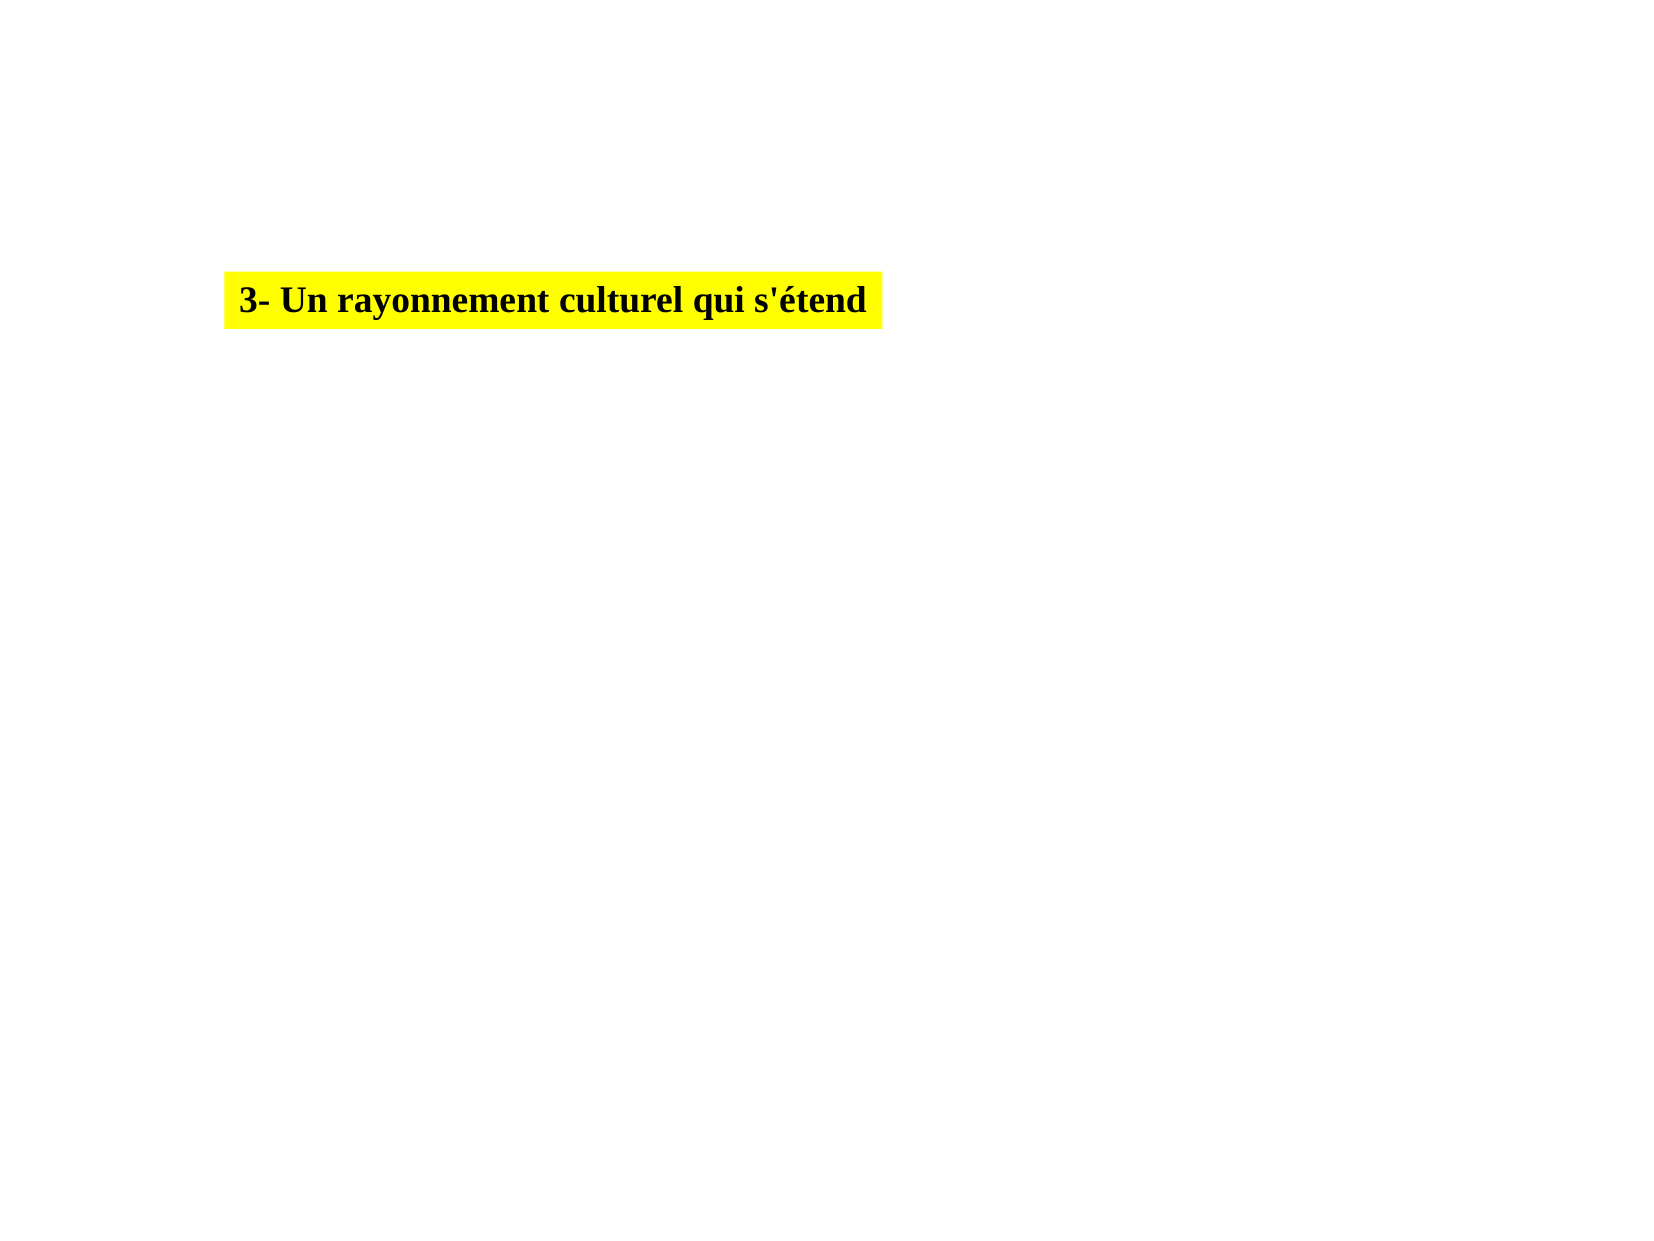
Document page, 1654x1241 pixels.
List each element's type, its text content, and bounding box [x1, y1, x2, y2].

text_box 3- Un rayonnement culturel qui s'étend [224, 271, 883, 329]
